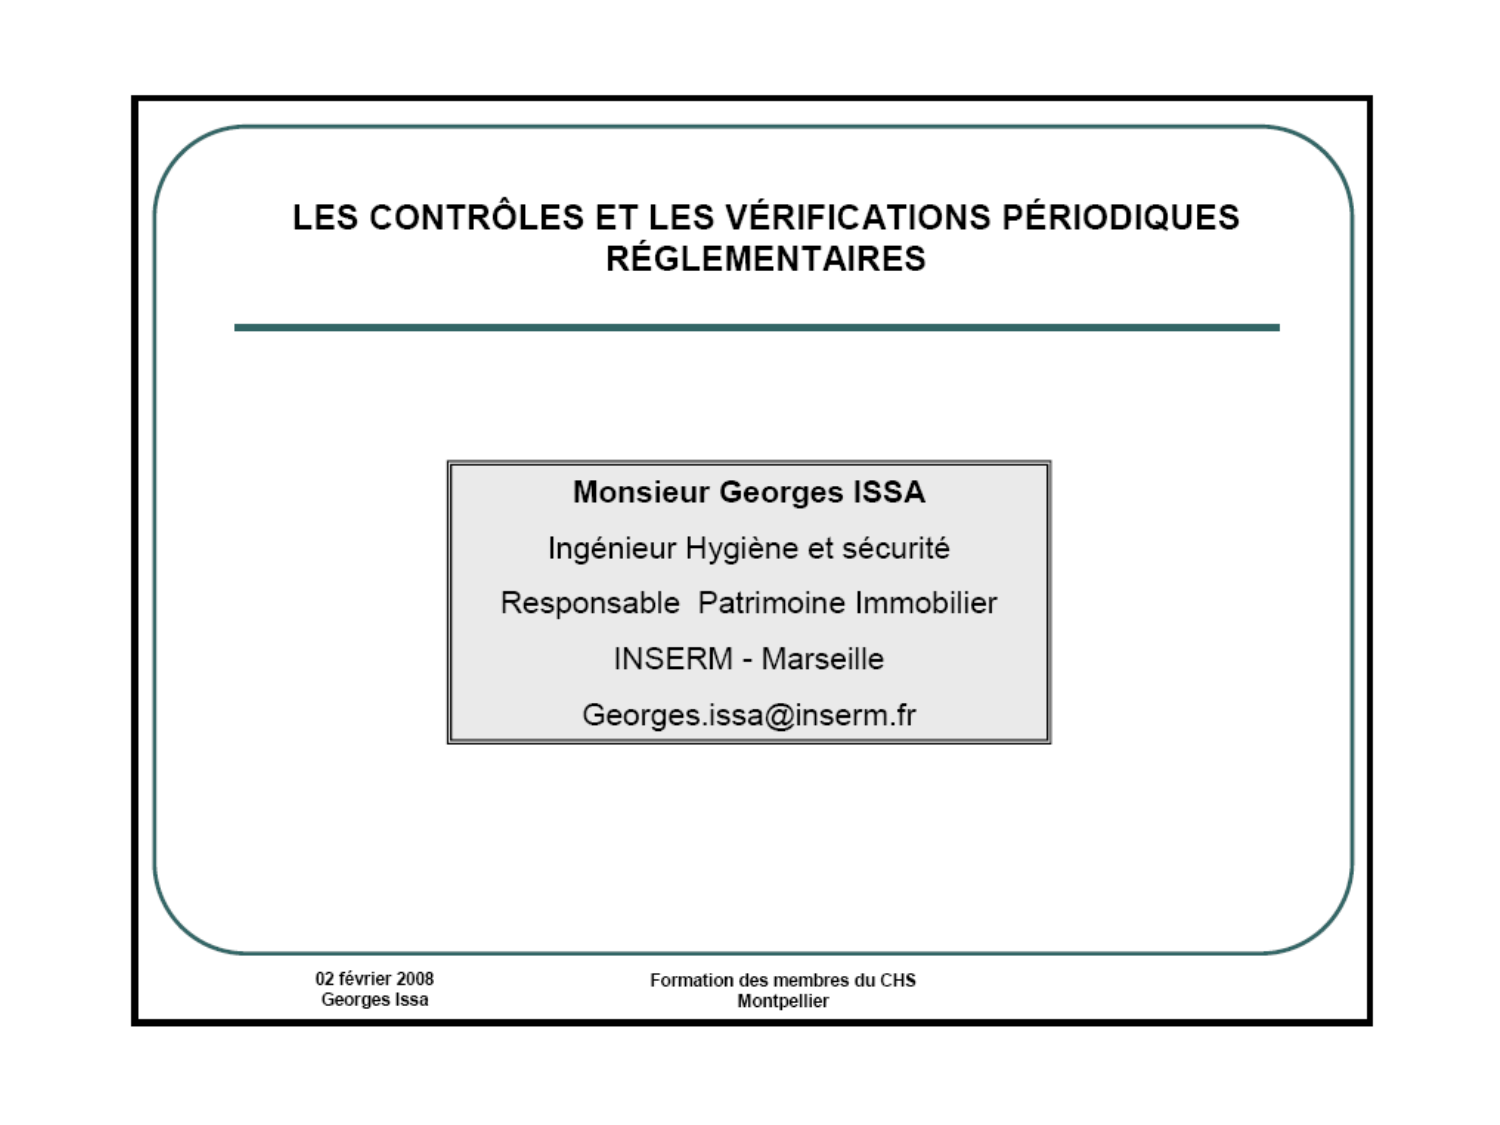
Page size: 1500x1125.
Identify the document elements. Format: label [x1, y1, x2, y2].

picture [118, 88, 1382, 1037]
